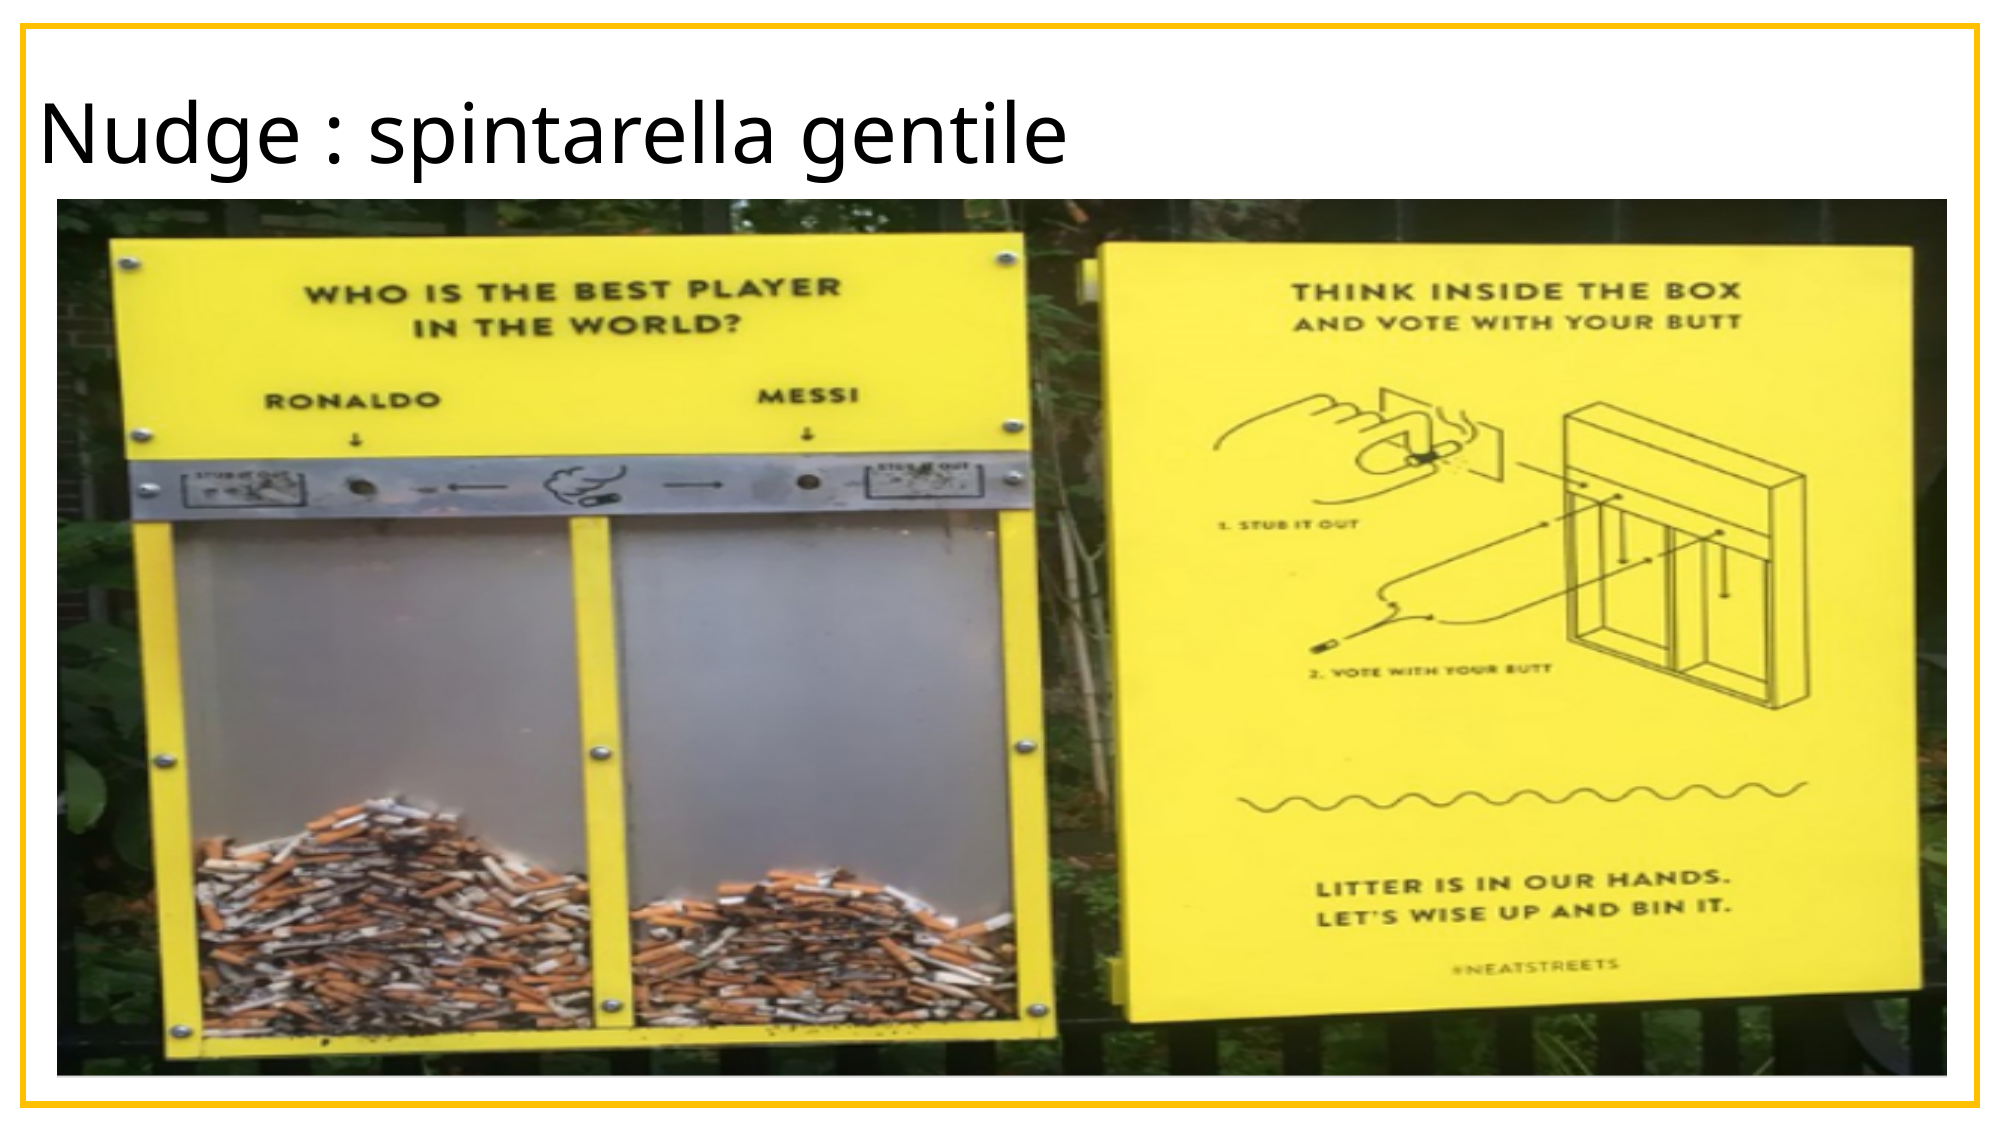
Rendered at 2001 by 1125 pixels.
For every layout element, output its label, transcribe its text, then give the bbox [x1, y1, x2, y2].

picture [57, 199, 1947, 1078]
text_box Nudge : spintarella gentile [22, 25, 1978, 1105]
